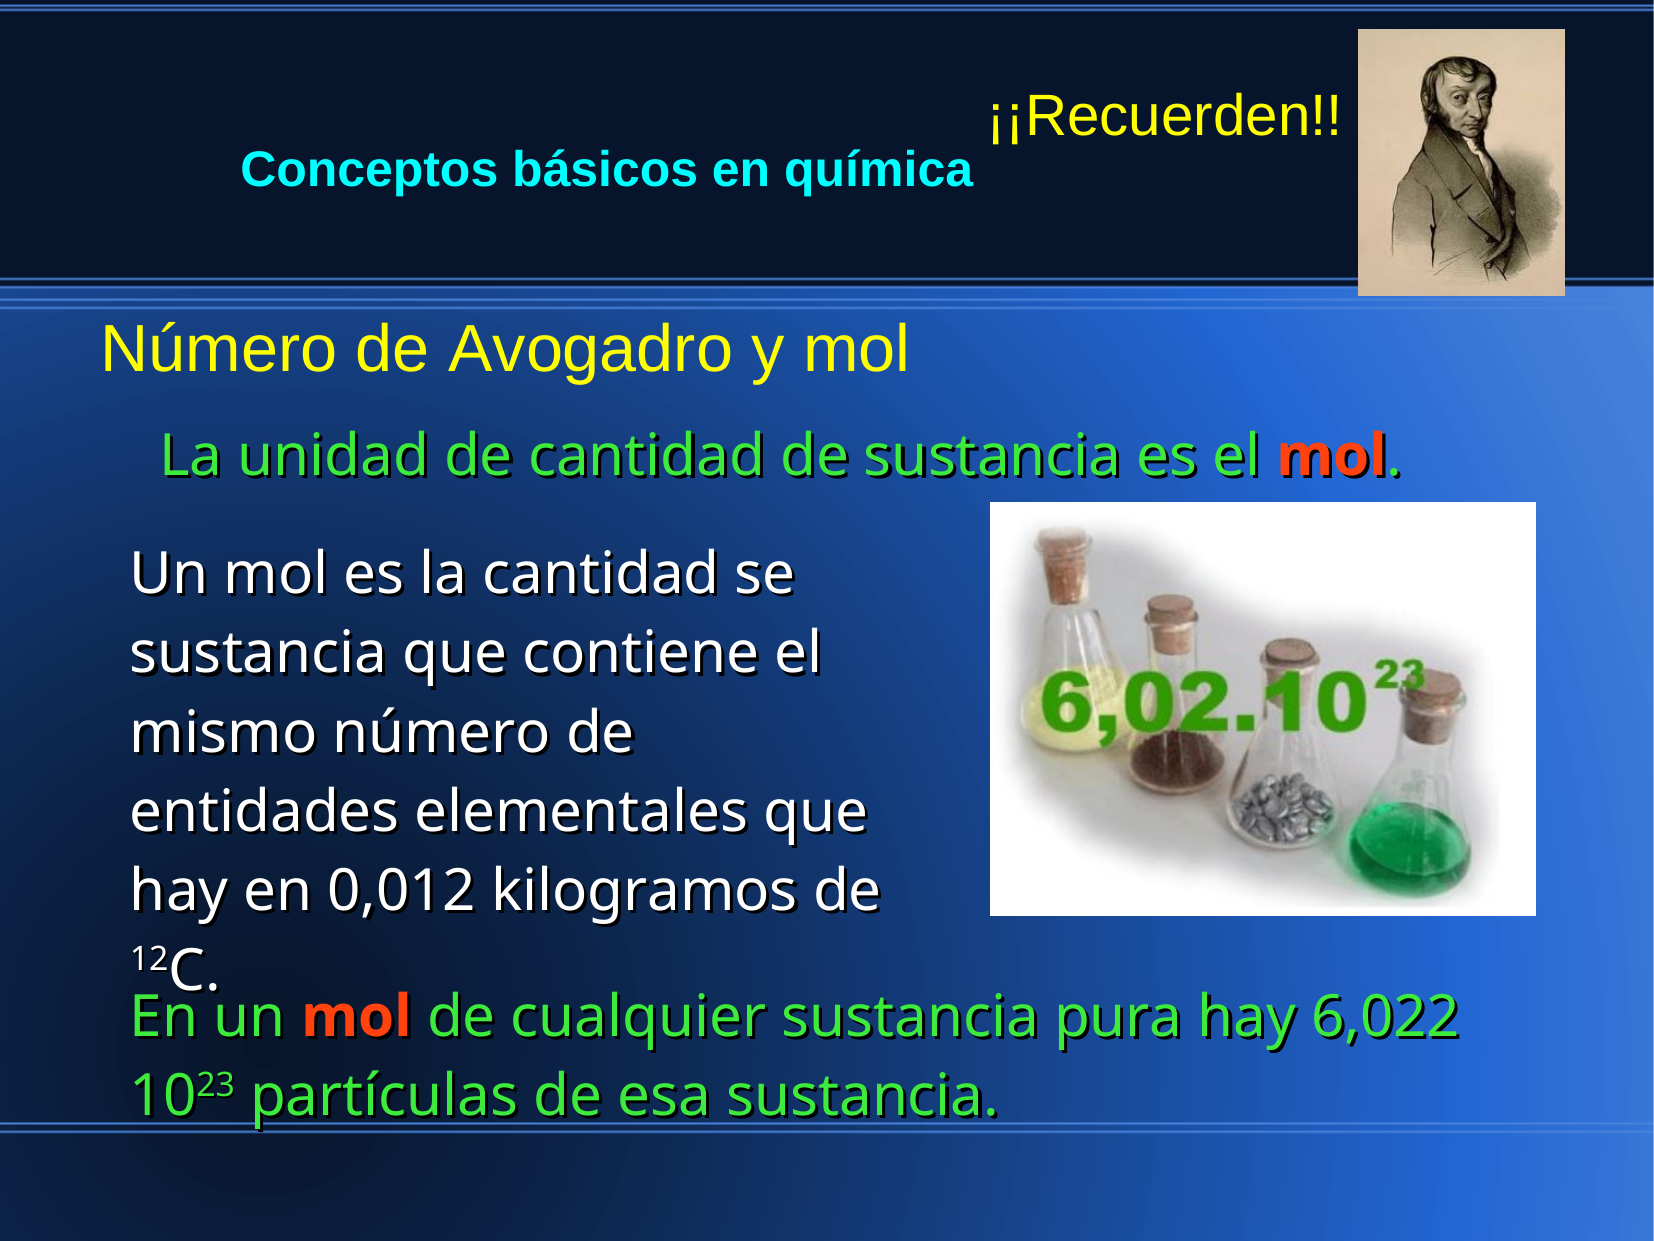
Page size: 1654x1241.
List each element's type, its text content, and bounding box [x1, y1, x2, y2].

text_box ¡¡Recuerden!! [915, 82, 1461, 149]
text_box En un mol de cualquier sustancia pura hay 6,022 1023 partículas de esa sustancia. [59, 974, 1565, 1129]
picture [0, 0, 1654, 1241]
title Conceptos básicos en química [32, 118, 1182, 220]
text_box La unidad de cantidad de sustancia es el mol. [88, 413, 1595, 491]
list Número de Avogadro y mol [29, 206, 1654, 462]
text_box Un mol es la cantidad se sustancia que contiene el mismo número de entidades elementales que hay en 0,012 kilogramos de 12C. [59, 531, 886, 940]
